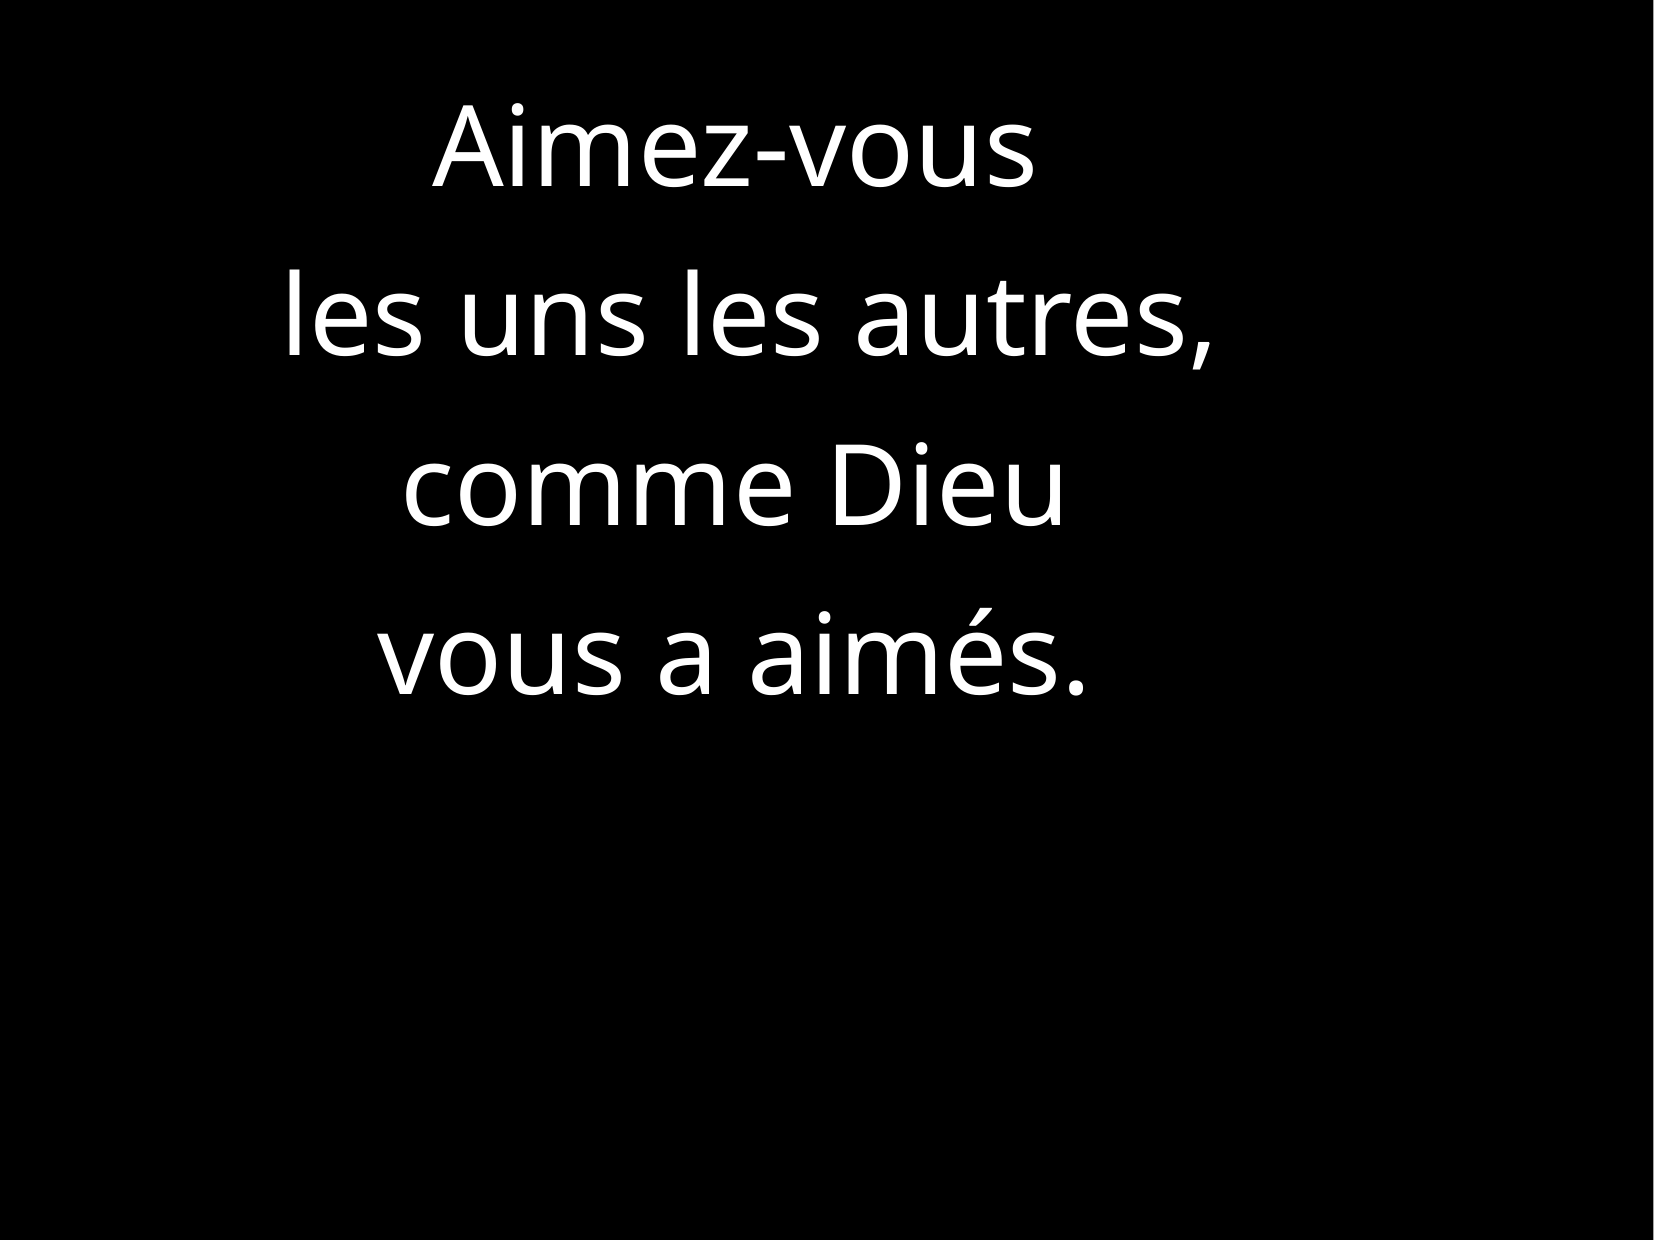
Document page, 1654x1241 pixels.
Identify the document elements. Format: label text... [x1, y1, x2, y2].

text_box Aimez-vous les uns les autres, comme Dieu vous a aimés. [75, 66, 1426, 1005]
